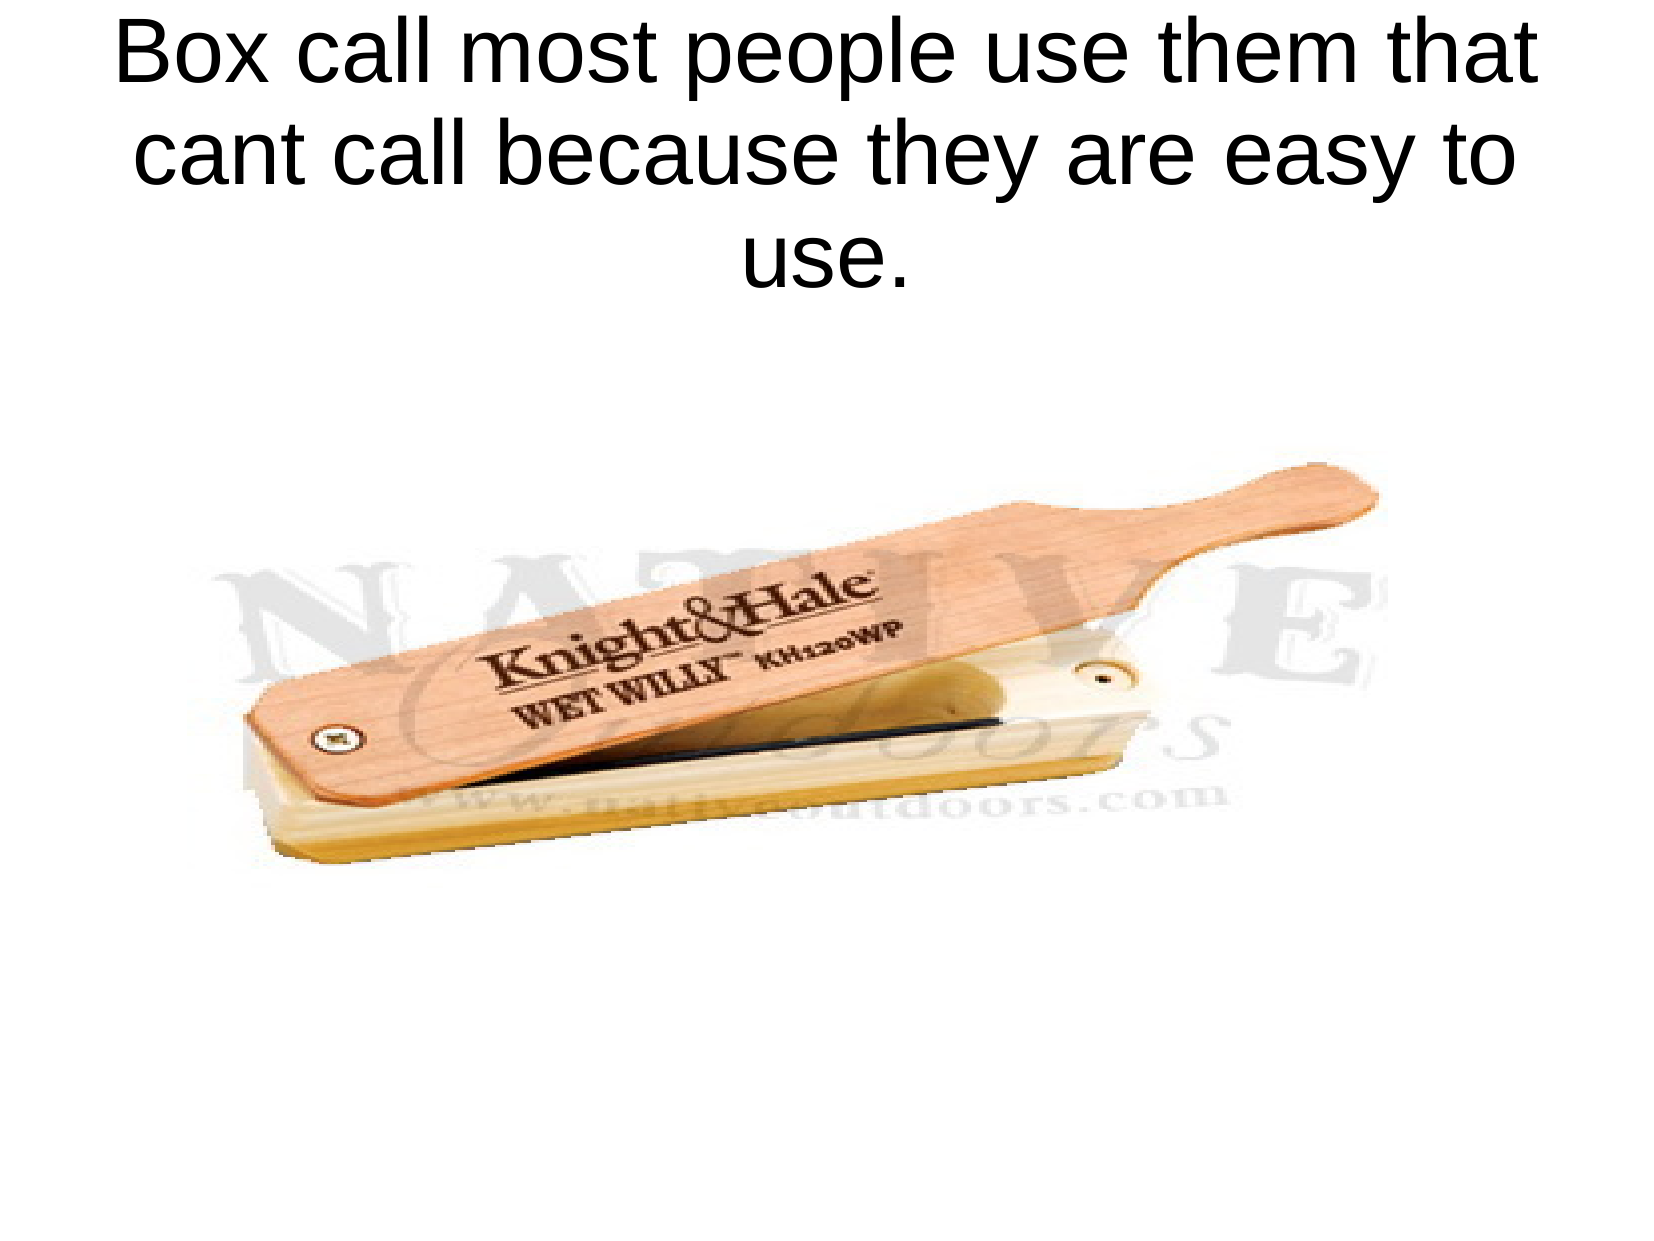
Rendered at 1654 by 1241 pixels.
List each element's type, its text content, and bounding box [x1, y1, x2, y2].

picture [187, 337, 1388, 1051]
title Box call most people use them that cant call because they are easy to use. [82, 0, 1571, 312]
